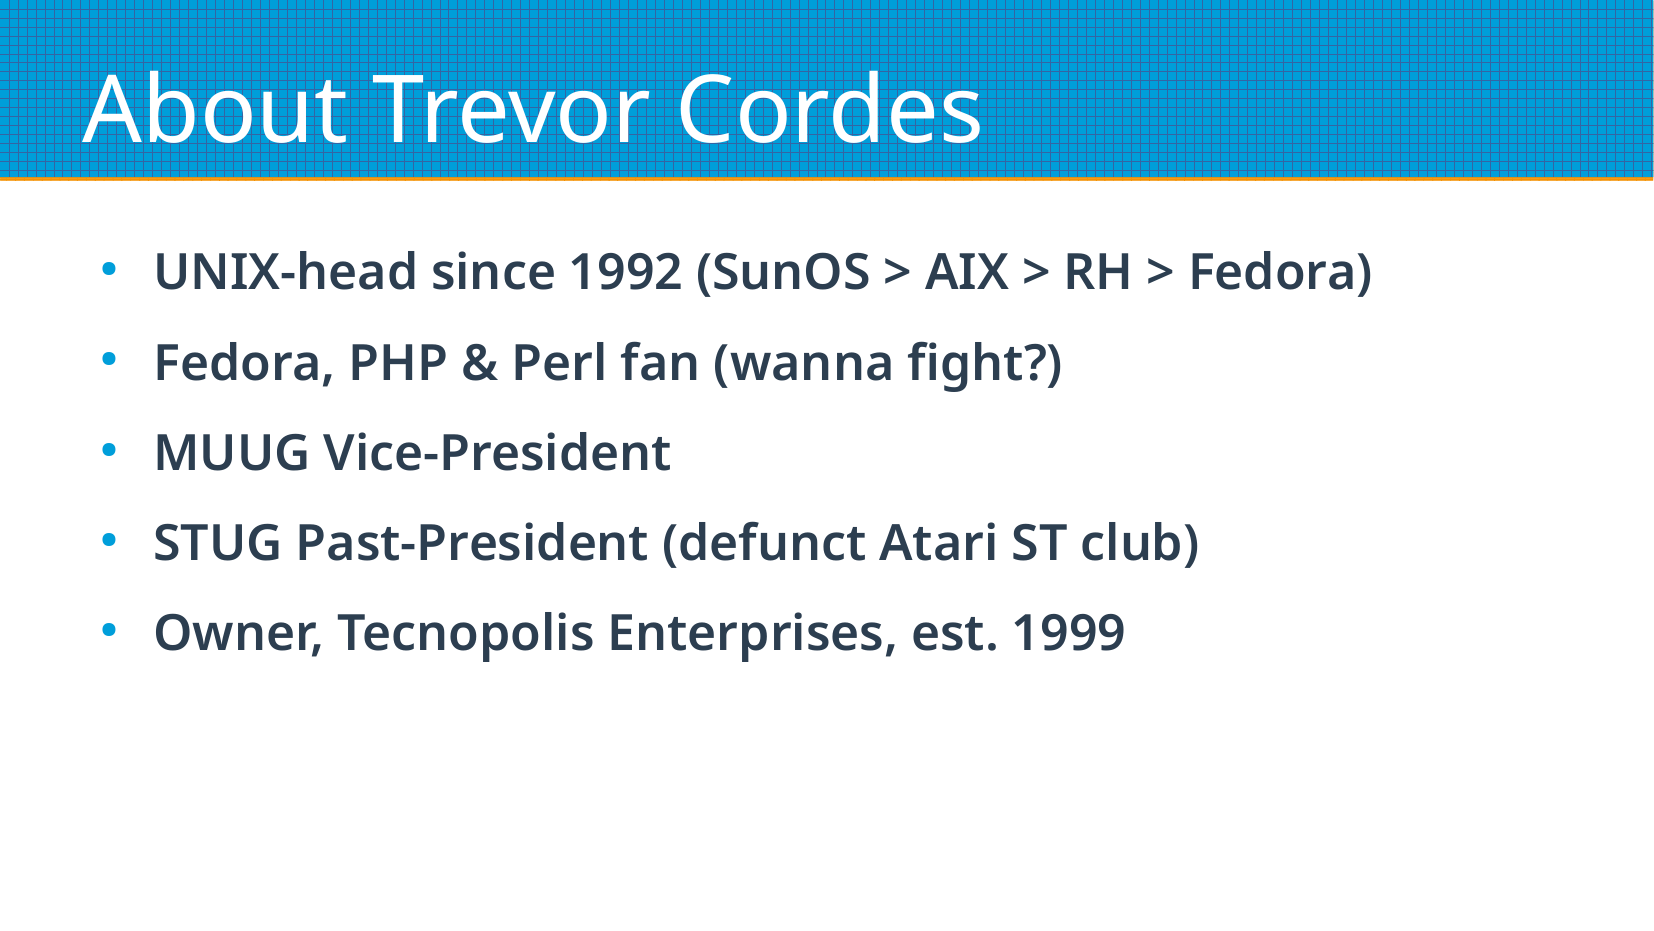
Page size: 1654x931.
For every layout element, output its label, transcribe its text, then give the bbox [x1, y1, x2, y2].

title About Trevor Cordes [82, 14, 1571, 171]
list UNIX-head since 1992 (SunOS > AIX > RH > Fedora) Fedora, PHP & Perl fan (wanna fight?) MUUG Vice-President STUG Past-President (defunct Atari ST club) Owner, Tecnopolis Enterprises, est. 1999 [82, 236, 1563, 811]
